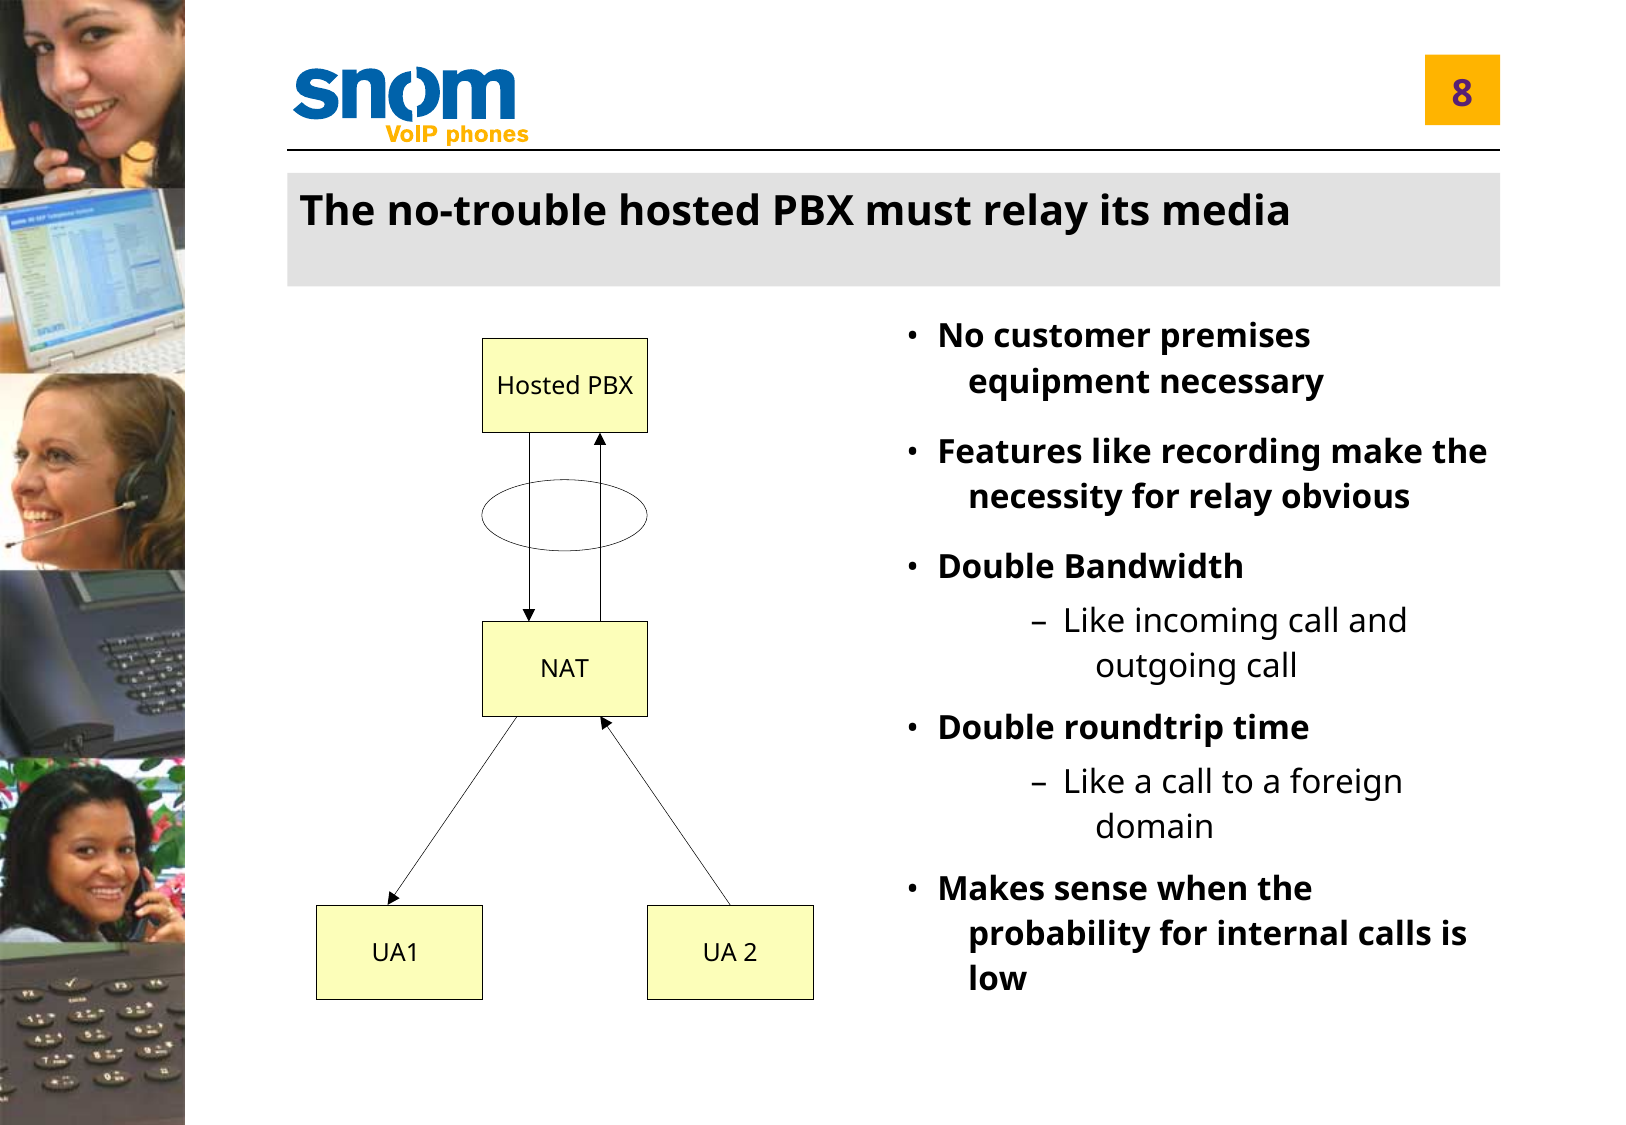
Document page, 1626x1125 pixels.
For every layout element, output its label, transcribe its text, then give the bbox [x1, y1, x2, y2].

title The no-trouble hosted PBX must relay its media [287, 172, 1501, 287]
text_box Hosted PBX [481, 337, 648, 433]
text_box UA 2 [647, 904, 813, 1000]
list No customer premises equipment necessary Features like recording make the necessity for relay obvious Double Bandwidth Like incoming call and outgoing call Double roundtrip time Like a call to a foreign domain Makes sense when the probability for internal calls is low [906, 312, 1501, 1013]
text_box NAT [481, 621, 648, 717]
picture [0, 0, 185, 1125]
text_box UA1 [316, 904, 482, 1000]
